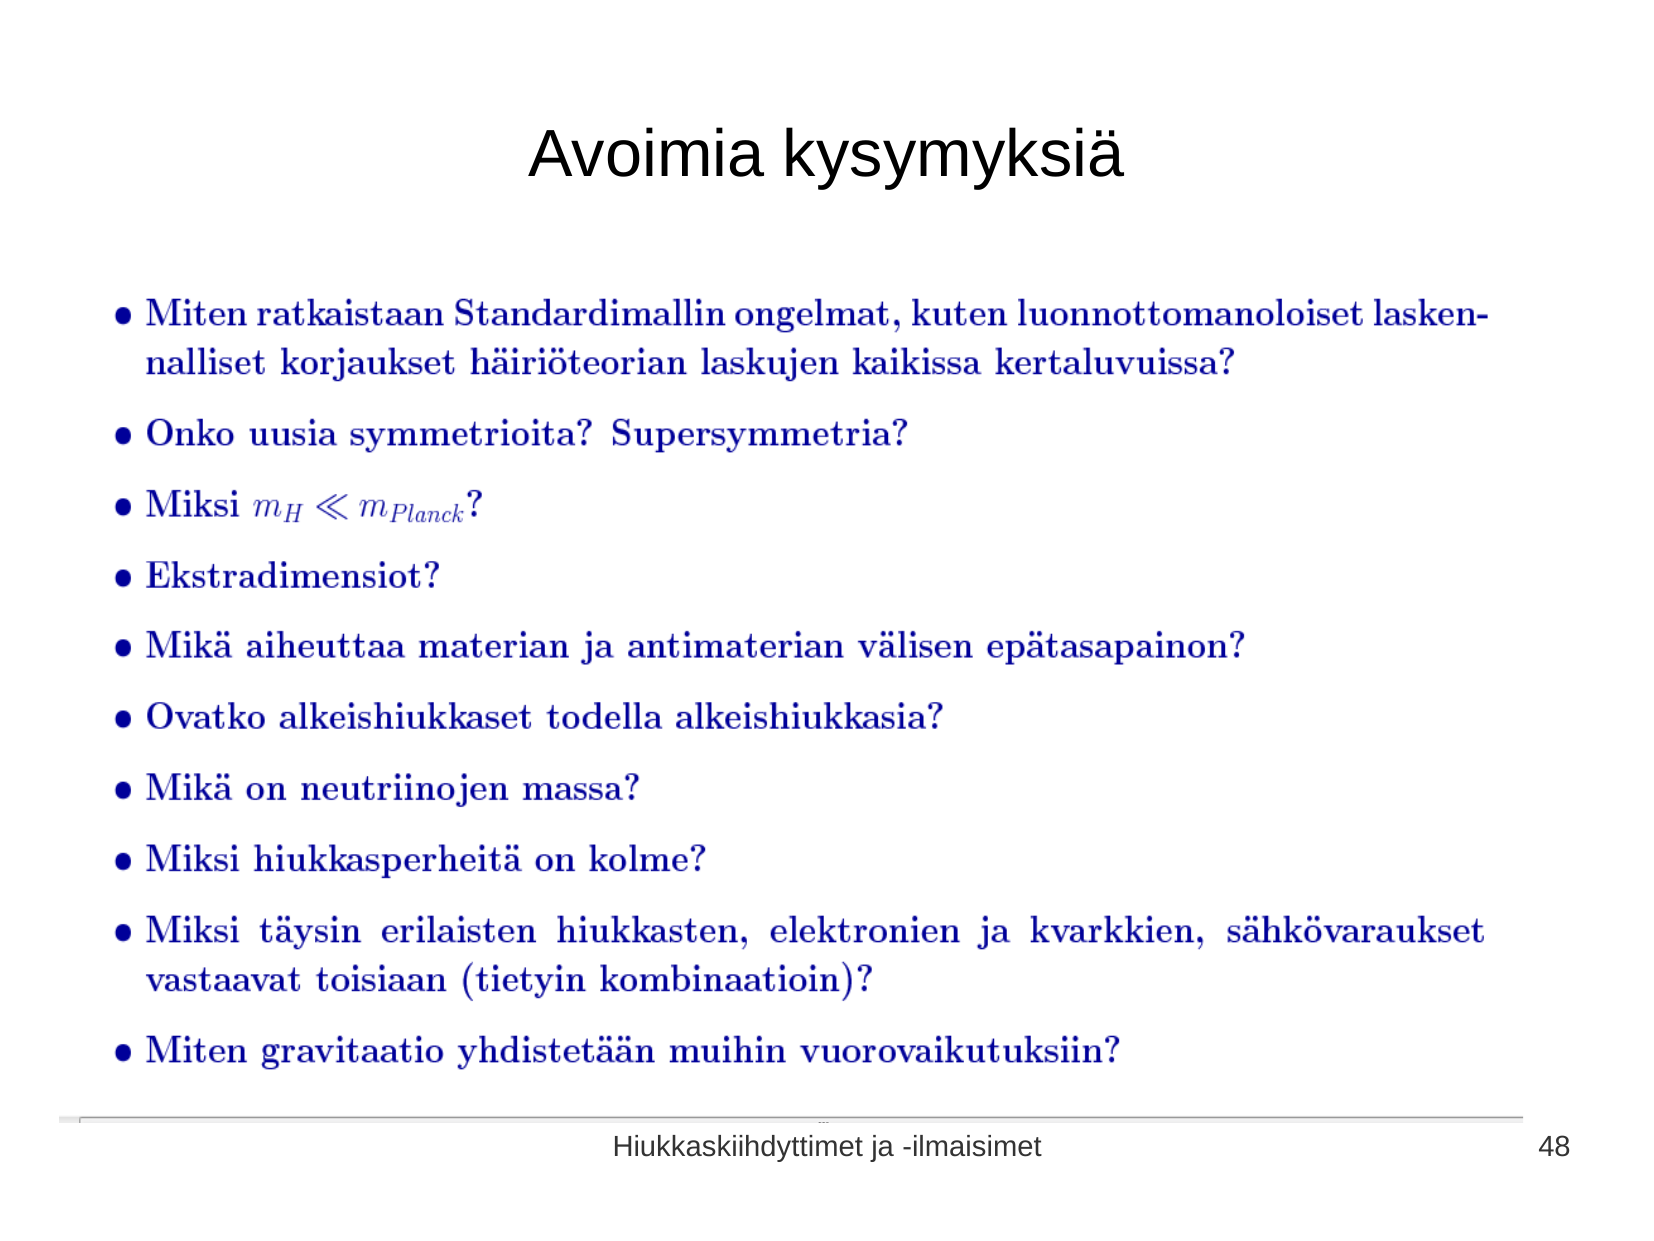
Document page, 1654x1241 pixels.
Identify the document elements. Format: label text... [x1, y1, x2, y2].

title Avoimia kysymyksiä [82, 49, 1571, 257]
picture [59, 265, 1524, 1123]
